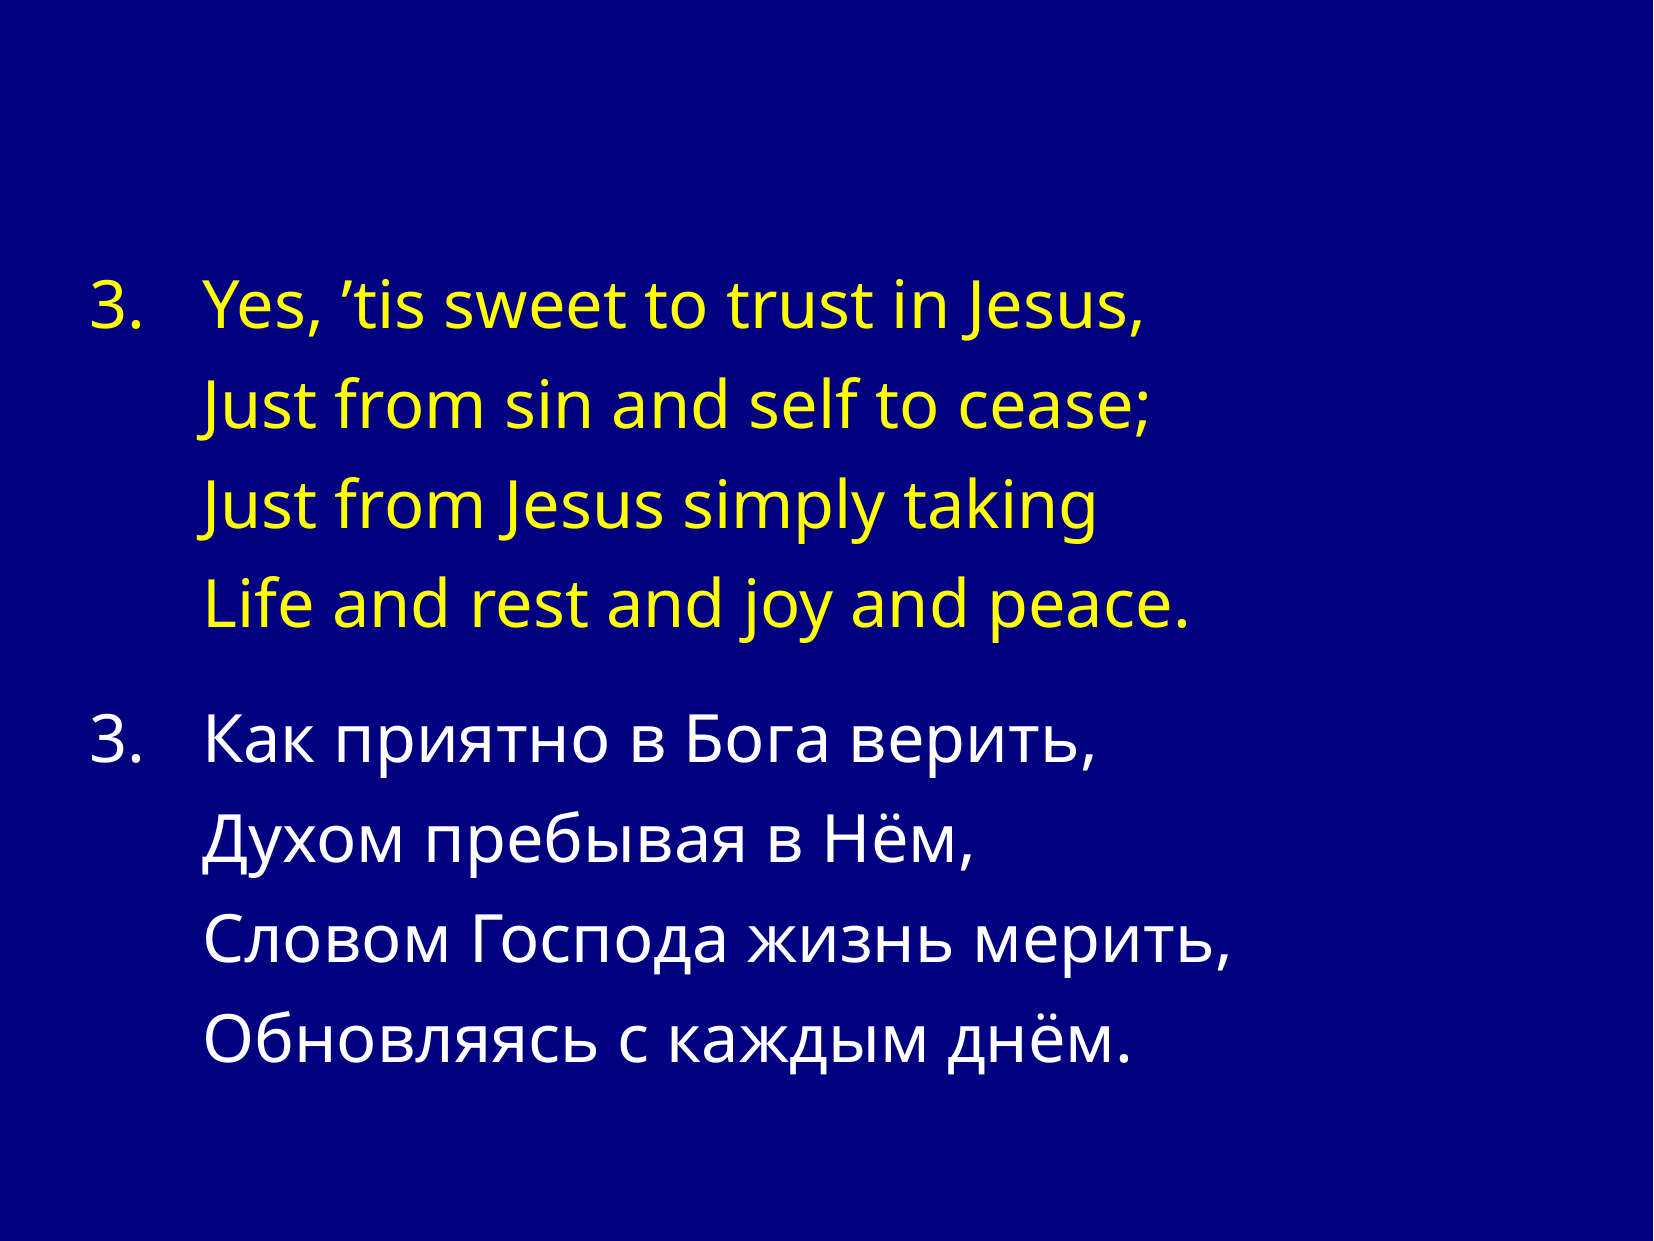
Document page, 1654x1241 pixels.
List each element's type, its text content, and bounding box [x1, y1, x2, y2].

text_box 3. Как приятно в Бога верить, Духом пребывая в Нём, Словом Господа жизнь мерить, Обновляясь с каждым днём. [75, 675, 1576, 1163]
text_box 3. Yes, ’tis sweet to trust in Jesus, Just from sin and self to cease; Just from Jesus simply taking Life and rest and joy and peace. [75, 150, 1576, 638]
